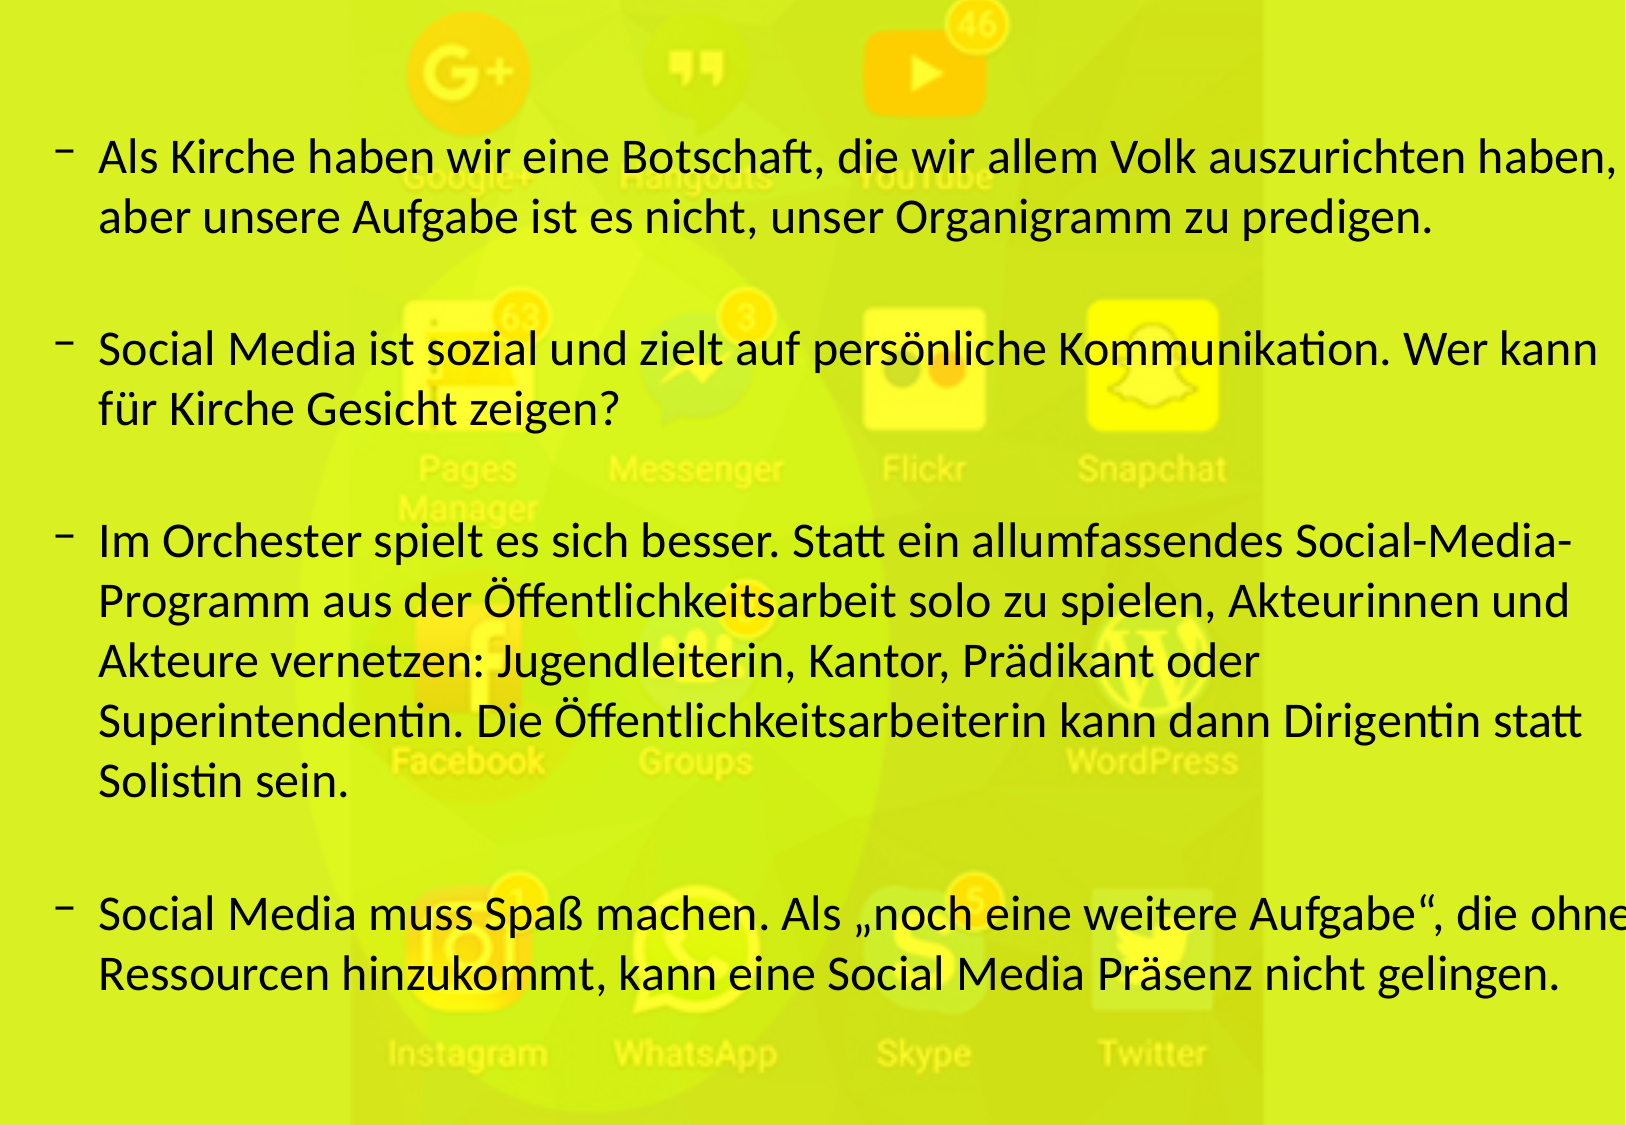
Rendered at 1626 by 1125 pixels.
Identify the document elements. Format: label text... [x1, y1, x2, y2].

list Als Kirche haben wir eine Botschaft, die wir allem Volk auszurichten haben, aber unsere Aufgabe ist es nicht, unser Organigramm zu predigen. Social Media ist sozial und zielt auf persönliche Kommunikation. Wer kann für Kirche Gesicht zeigen? Im Orchester spielt es sich besser. Statt ein allumfassendes Social-Media-Programm aus der Öffentlichkeitsarbeit solo zu spielen, Akteurinnen und Akteure vernetzen: Jugendleiterin, Kantor, Prädikant oder Superintendentin. Die Öffentlichkeitsarbeiterin kann dann Dirigentin statt Solistin sein. Social Media muss Spaß machen. Als „noch eine weitere Aufgabe“, die ohne Ressourcen hinzukommt, kann eine Social Media Präsenz nicht gelingen. [0, 0, 1626, 1125]
